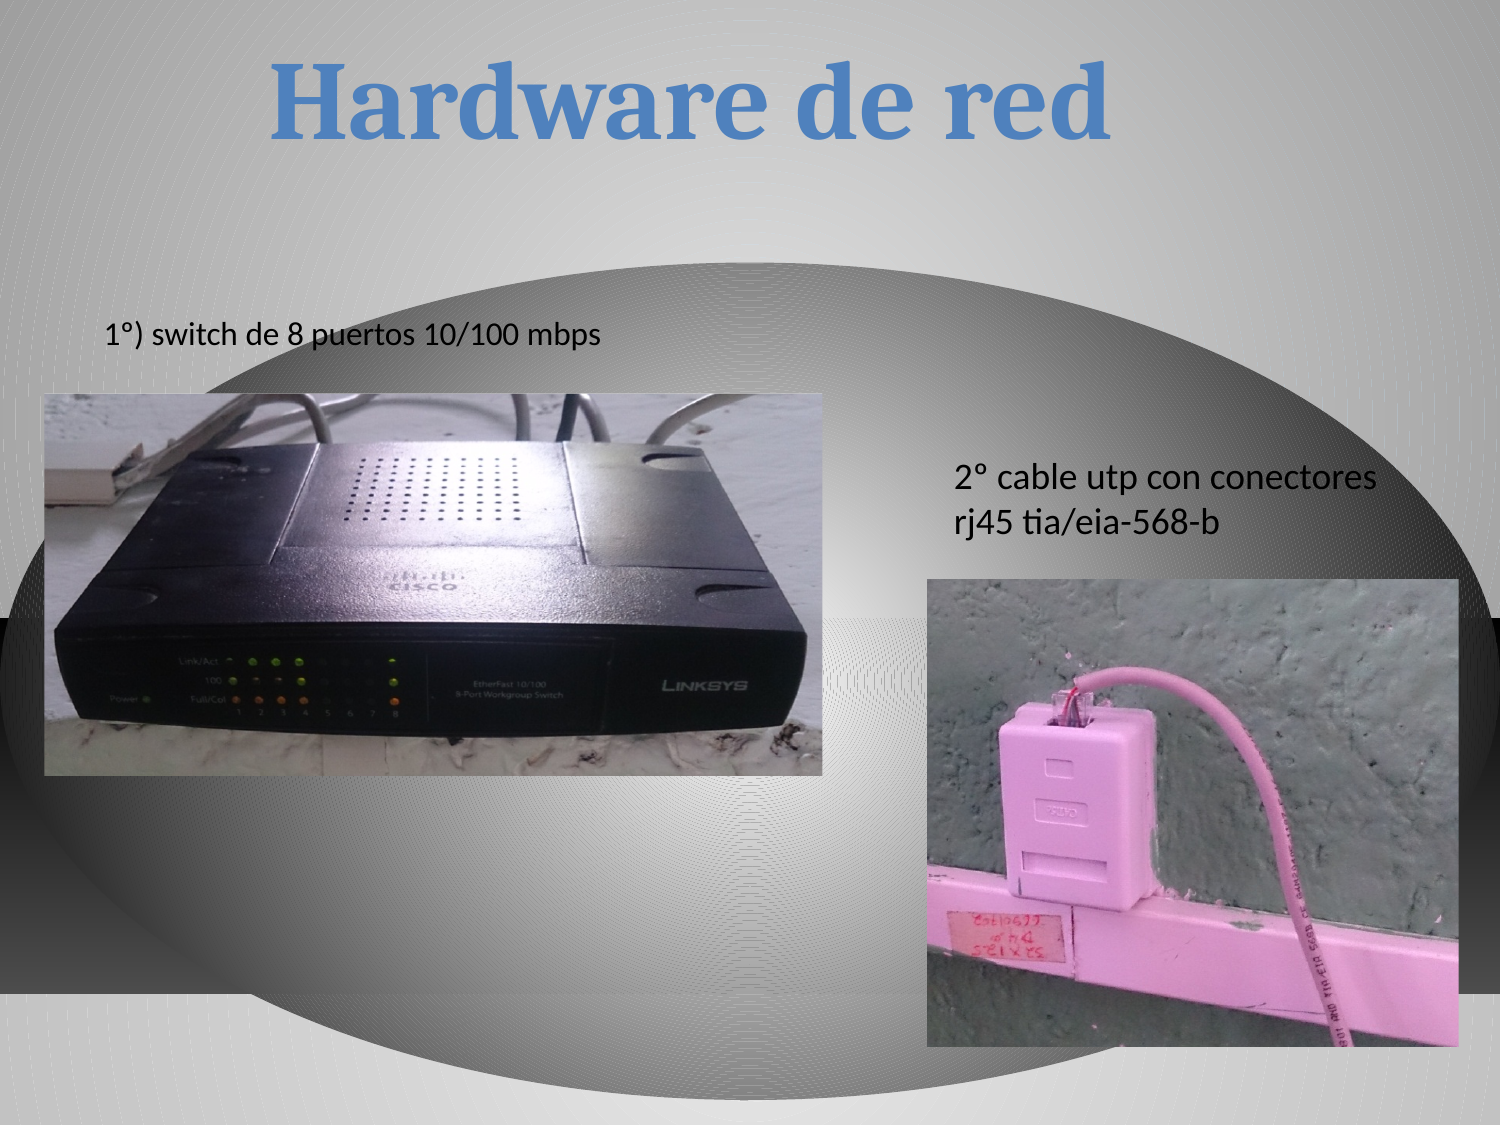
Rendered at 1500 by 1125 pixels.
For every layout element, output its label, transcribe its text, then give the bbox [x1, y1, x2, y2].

text_box Hardware de red [253, 19, 1129, 169]
text_box 1º) switch de 8 puertos 10/100 mbps [89, 291, 796, 397]
text_box 2º cable utp con conectores rj45 tia/eia-568-b [939, 444, 1429, 629]
picture [927, 579, 1459, 1047]
picture [44, 393, 823, 776]
